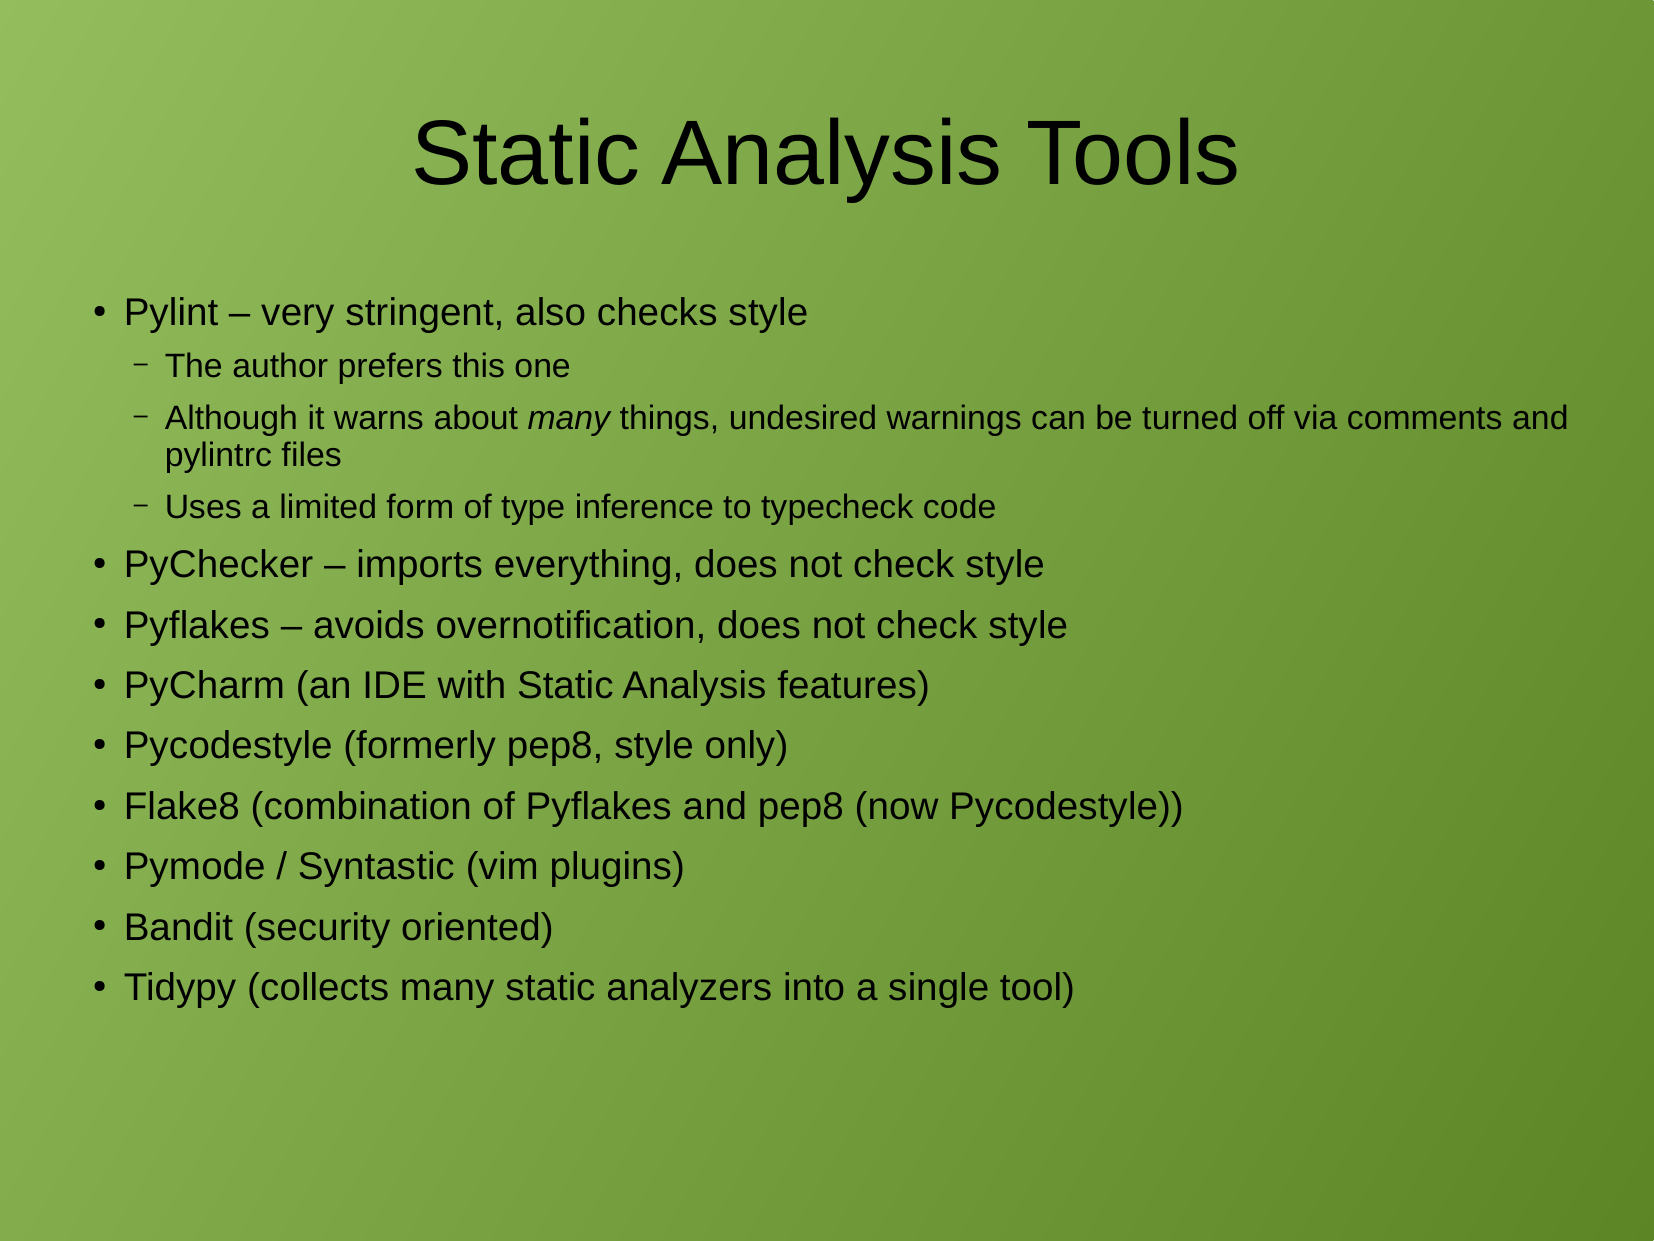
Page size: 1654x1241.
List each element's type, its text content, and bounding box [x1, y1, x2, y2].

list Pylint – very stringent, also checks style The author prefers this one Although it warns about many things, undesired warnings can be turned off via comments and pylintrc files Uses a limited form of type inference to typecheck code PyChecker – imports everything, does not check style Pyflakes – avoids overnotification, does not check style PyCharm (an IDE with Static Analysis features) Pycodestyle (formerly pep8, style only) Flake8 (combination of Pyflakes and pep8 (now Pycodestyle)) Pymode / Syntastic (vim plugins) Bandit (security oriented) Tidypy (collects many static analyzers into a single tool) [82, 290, 1571, 1010]
title Static Analysis Tools [82, 49, 1571, 257]
